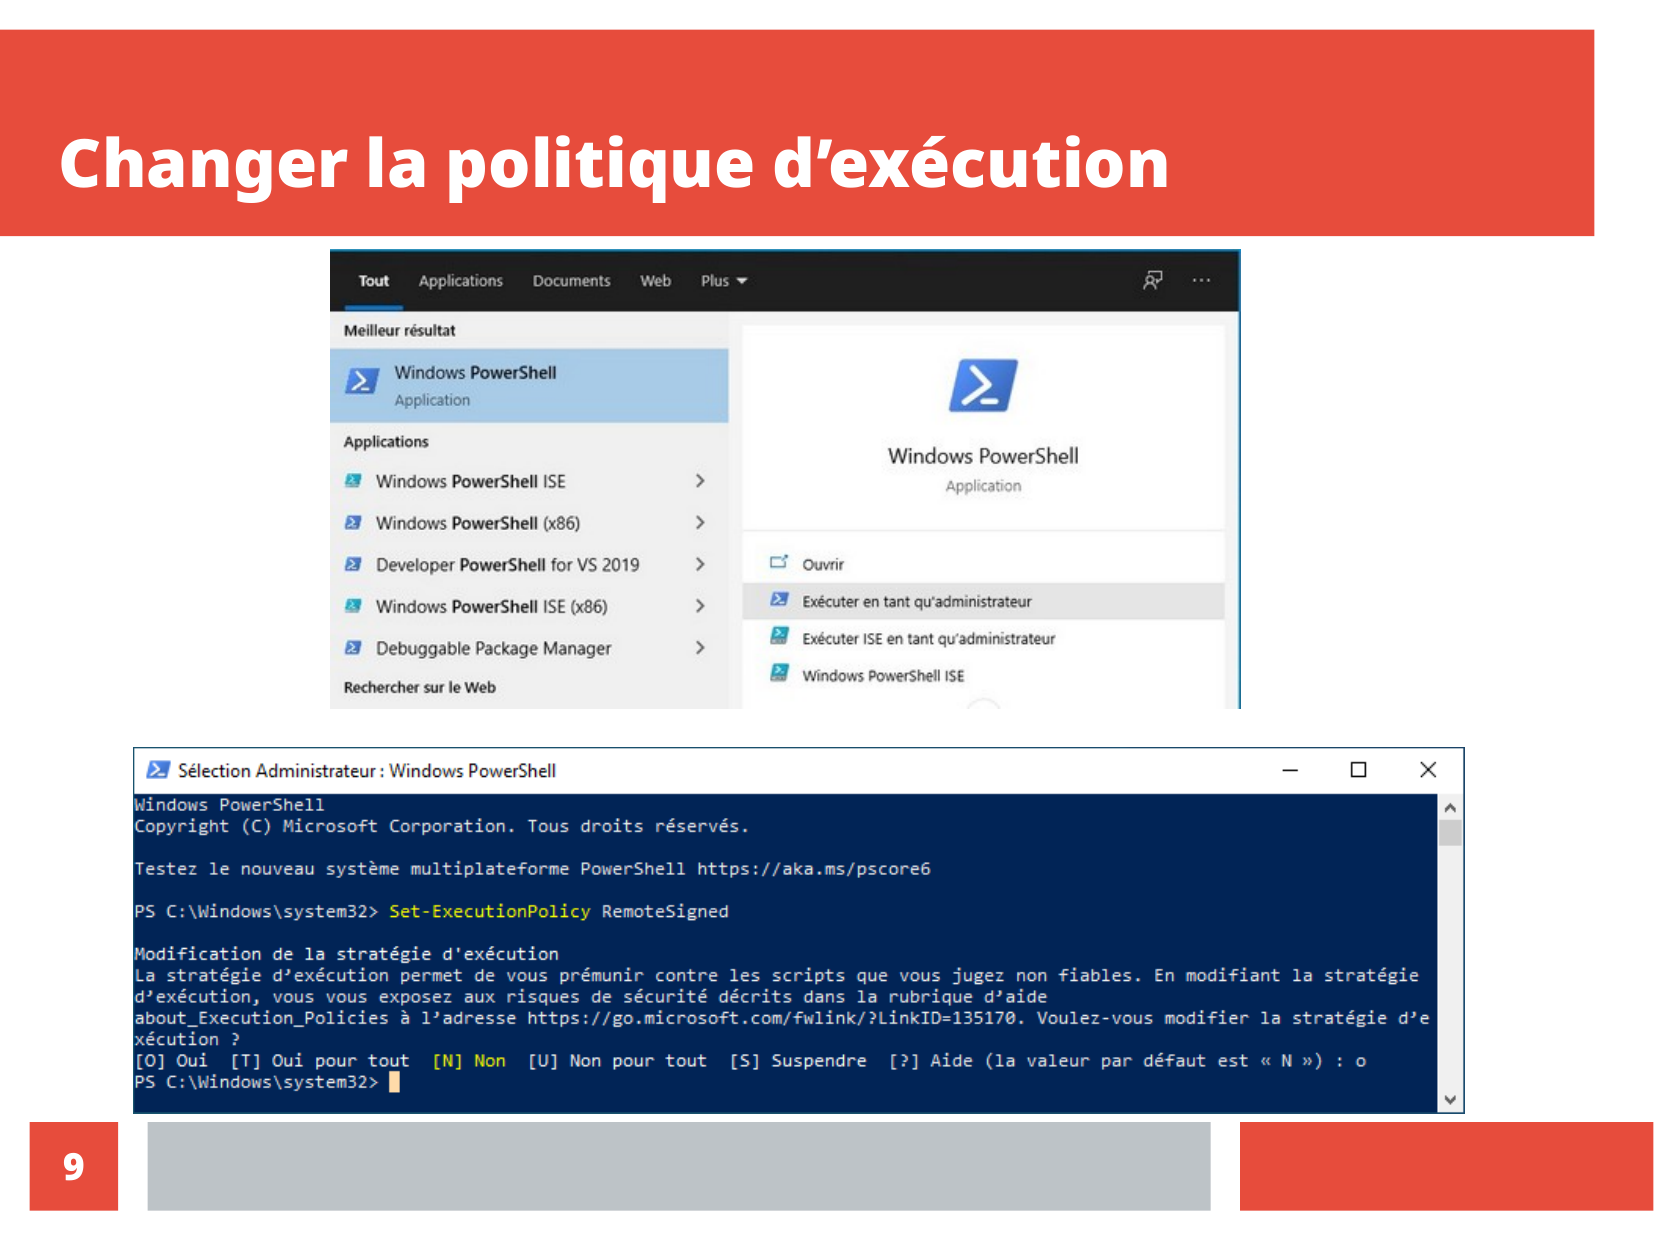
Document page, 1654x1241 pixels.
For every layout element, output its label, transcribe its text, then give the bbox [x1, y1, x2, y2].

title Changer la politique d’exécution [59, 59, 1595, 207]
picture [133, 747, 1465, 1114]
picture [330, 249, 1241, 709]
